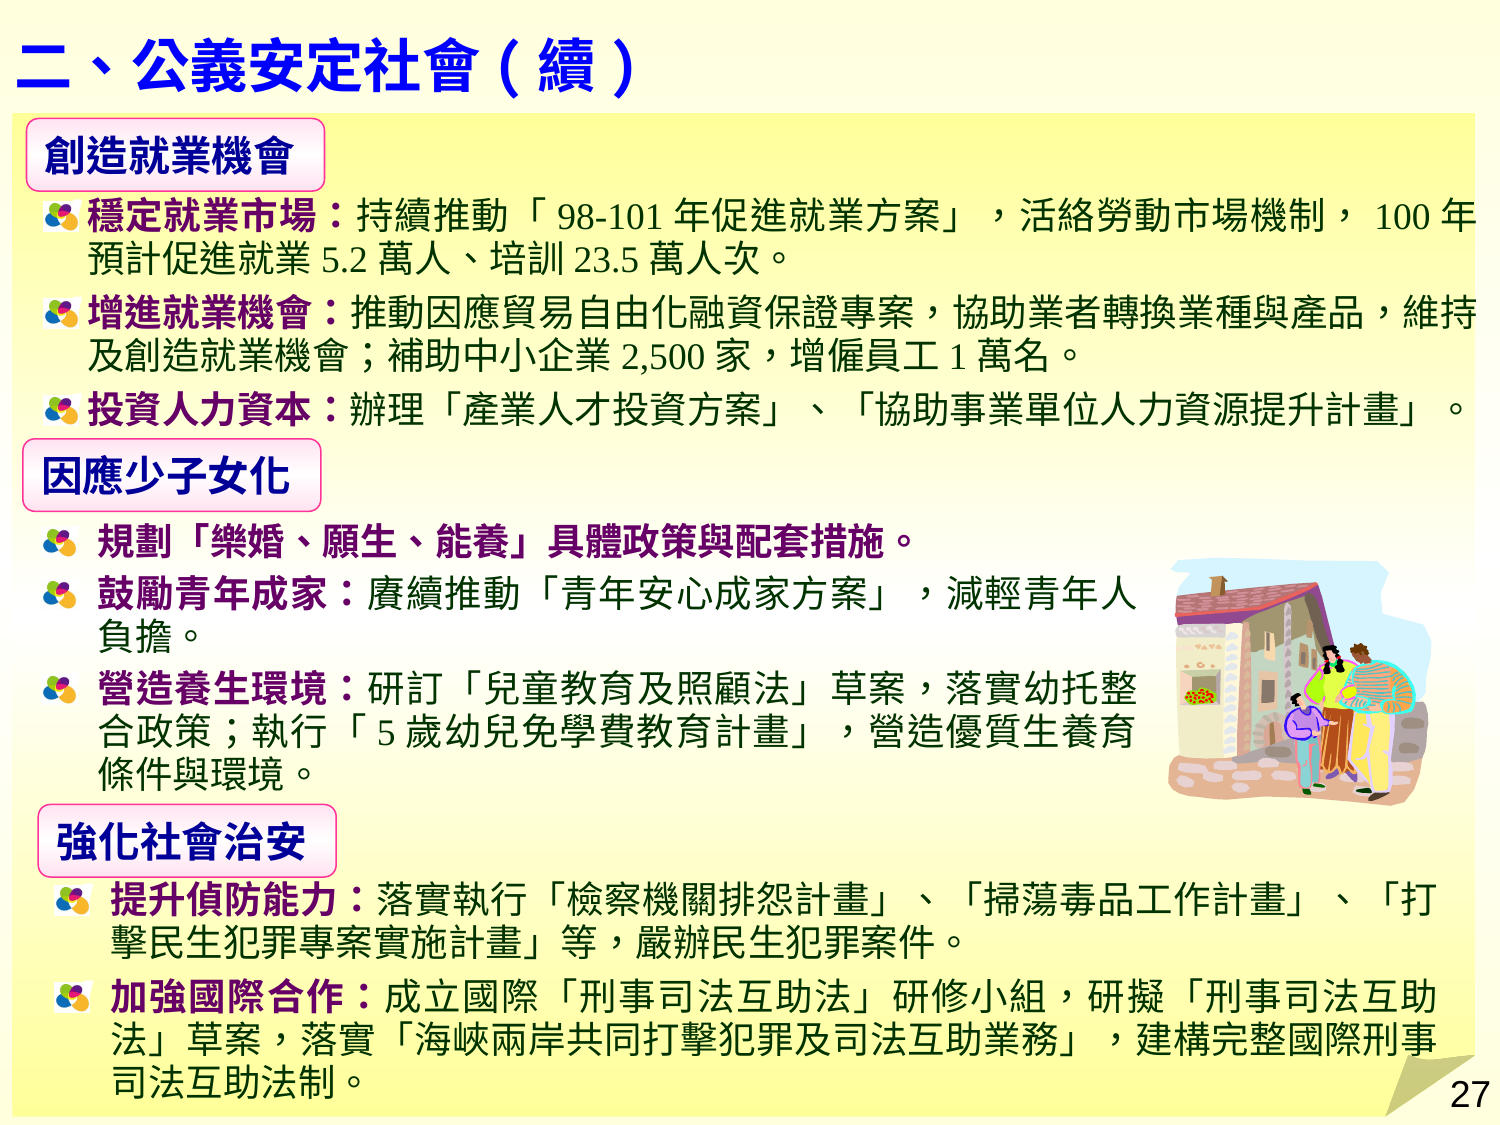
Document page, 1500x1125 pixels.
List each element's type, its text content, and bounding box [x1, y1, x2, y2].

text_box 提升偵防能力：落實執行「檢察機關排怨計畫」、「掃蕩毒品工作計畫」、「打擊民生犯罪專案實施計畫」等，嚴辦民生犯罪案件。 加強國際合作：成立國際「刑事司法互助法」研修小組，研擬「刑事司法互助法」草案，落實「海峽兩岸共同打擊犯罪及司法互助業務」，建構完整國際刑事司法互助法制。 [39, 871, 1454, 1114]
text_box 穩定就業市場：持續推動「98-101年促進就業方案」，活絡勞動市場機制，100年預計促進就業5.2萬人、培訓23.5萬人次。 增進就業機會：推動因應貿易自由化融資保證專案，協助業者轉換業種與產品，維持及創造就業機會；補助中小企業2,500家，增僱員工1萬名。 投資人力資本：辦理「產業人才投資方案」、「協助事業單位人力資源提升計畫」。 [28, 188, 1493, 490]
text_box 二、公義安定社會(續) [14, 29, 656, 112]
text_box 規劃「樂婚、願生、能養」具體政策與配套措施。 鼓勵青年成家：賡續推動「青年安心成家方案」，減輕青年人負擔。 營造養生環境：研訂「兒童教育及照顧法」草案，落實幼托整合政策；執行「5歲幼兒免學費教育計畫」，營造優質生養育條件與環境。 [26, 514, 1153, 798]
text_box 創造就業機會 [26, 118, 325, 192]
text_box [12, 112, 1475, 1117]
text_box 因應少子女化 [22, 441, 321, 512]
picture [1164, 554, 1436, 810]
text_box 強化社會治安 [38, 804, 337, 878]
